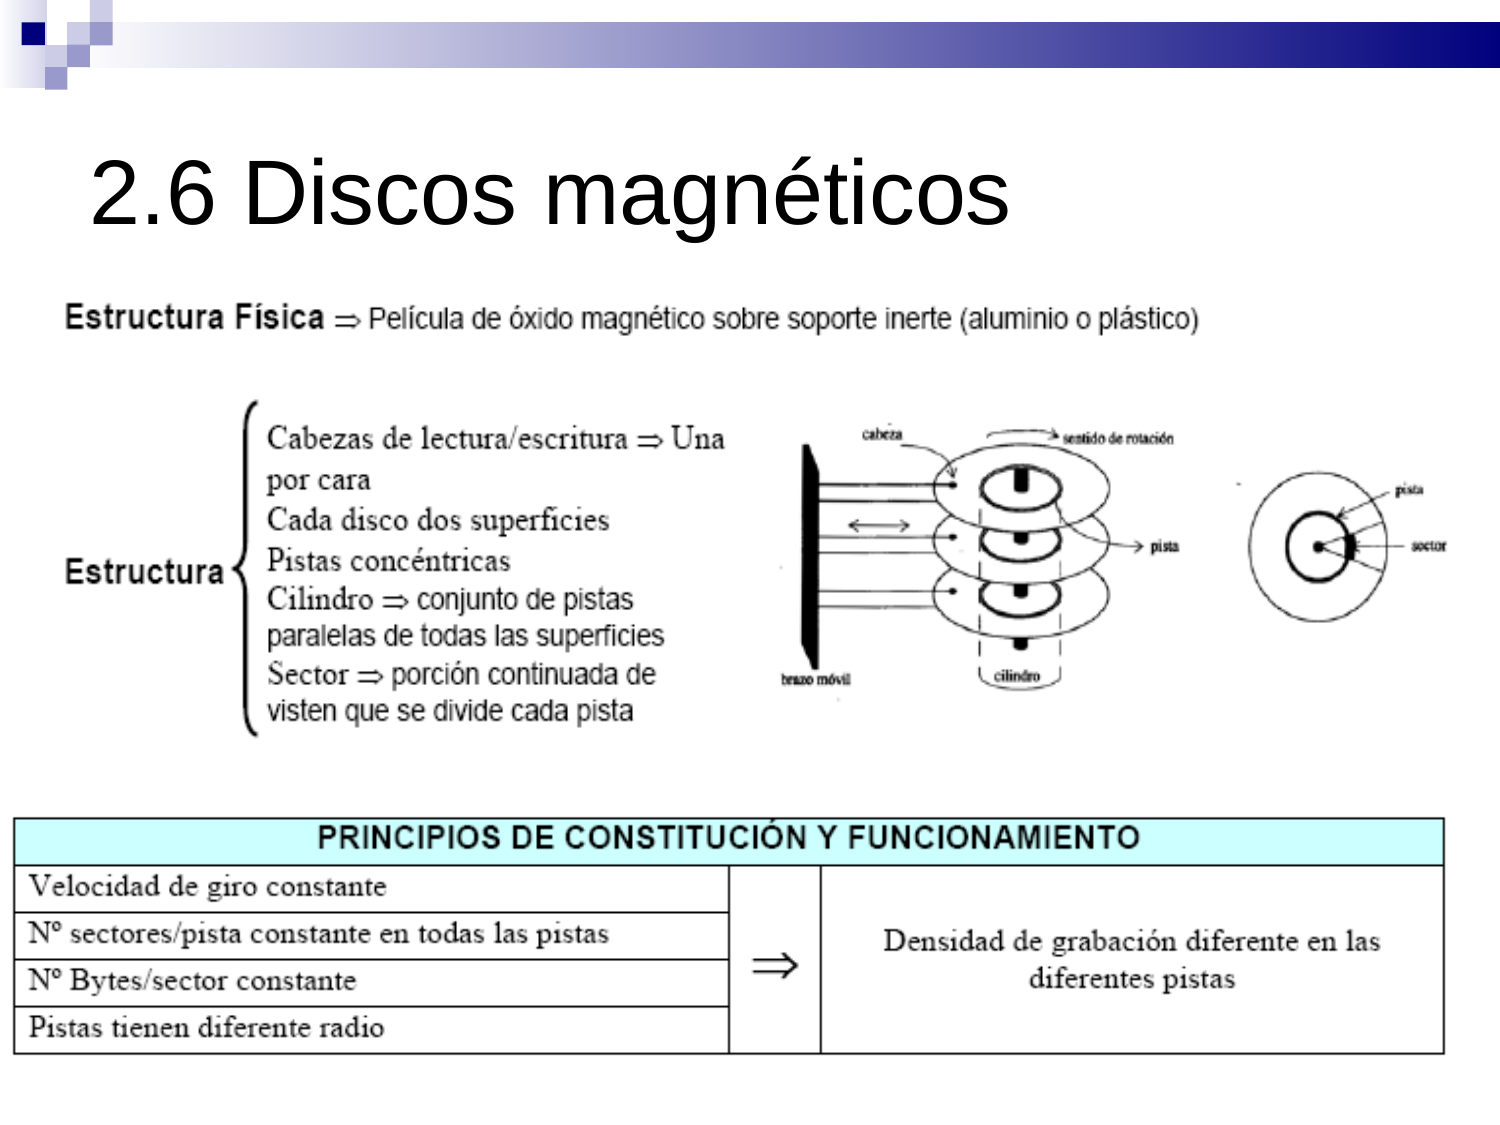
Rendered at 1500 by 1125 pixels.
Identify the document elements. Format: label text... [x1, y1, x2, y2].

picture [0, 810, 1459, 1063]
title 2.6 Discos magnéticos [75, 75, 1426, 278]
picture [33, 278, 1459, 775]
